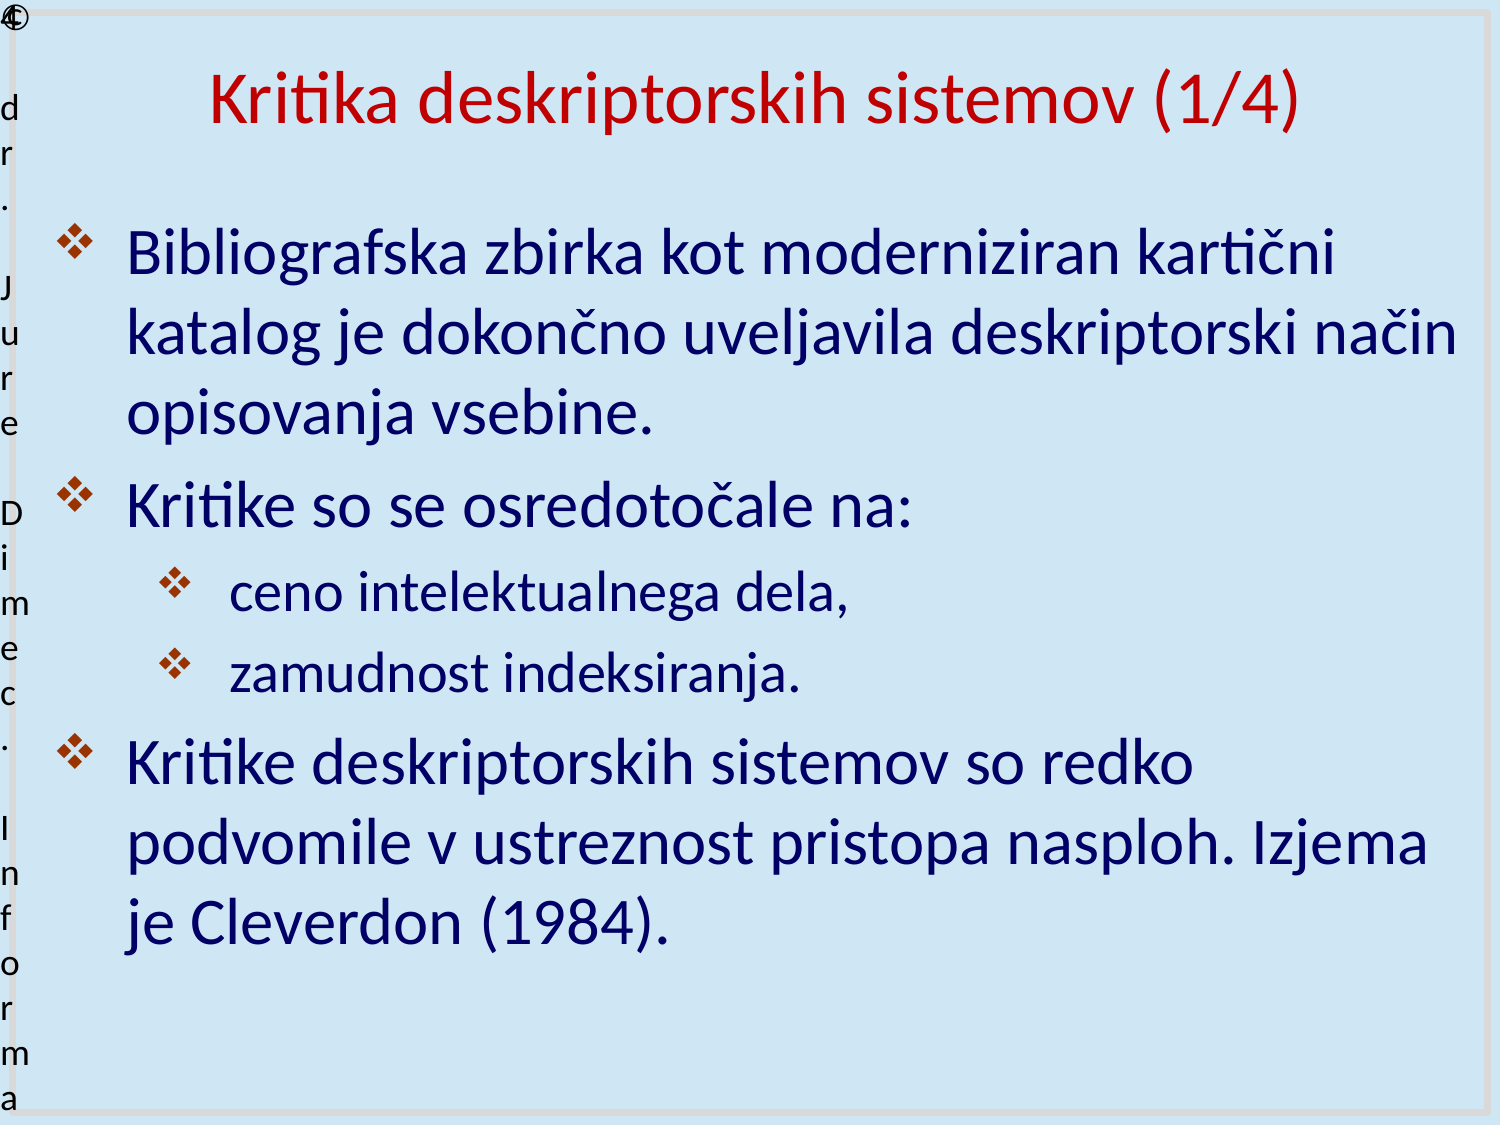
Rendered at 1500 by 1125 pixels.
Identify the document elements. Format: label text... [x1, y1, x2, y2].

list Bibliografska zbirka kot moderniziran kartični katalog je dokončno uveljavila deskriptorski način opisovanja vsebine. Kritike so se osredotočale na: ceno intelektualnega dela, zamudnost indeksiranja. Kritike deskriptorskih sistemov so redko podvomile v ustreznost pristopa nasploh. Izjema je Cleverdon (1984). [37, 200, 1475, 1050]
title Kritika deskriptorskih sistemov (1/4) [37, 37, 1475, 150]
